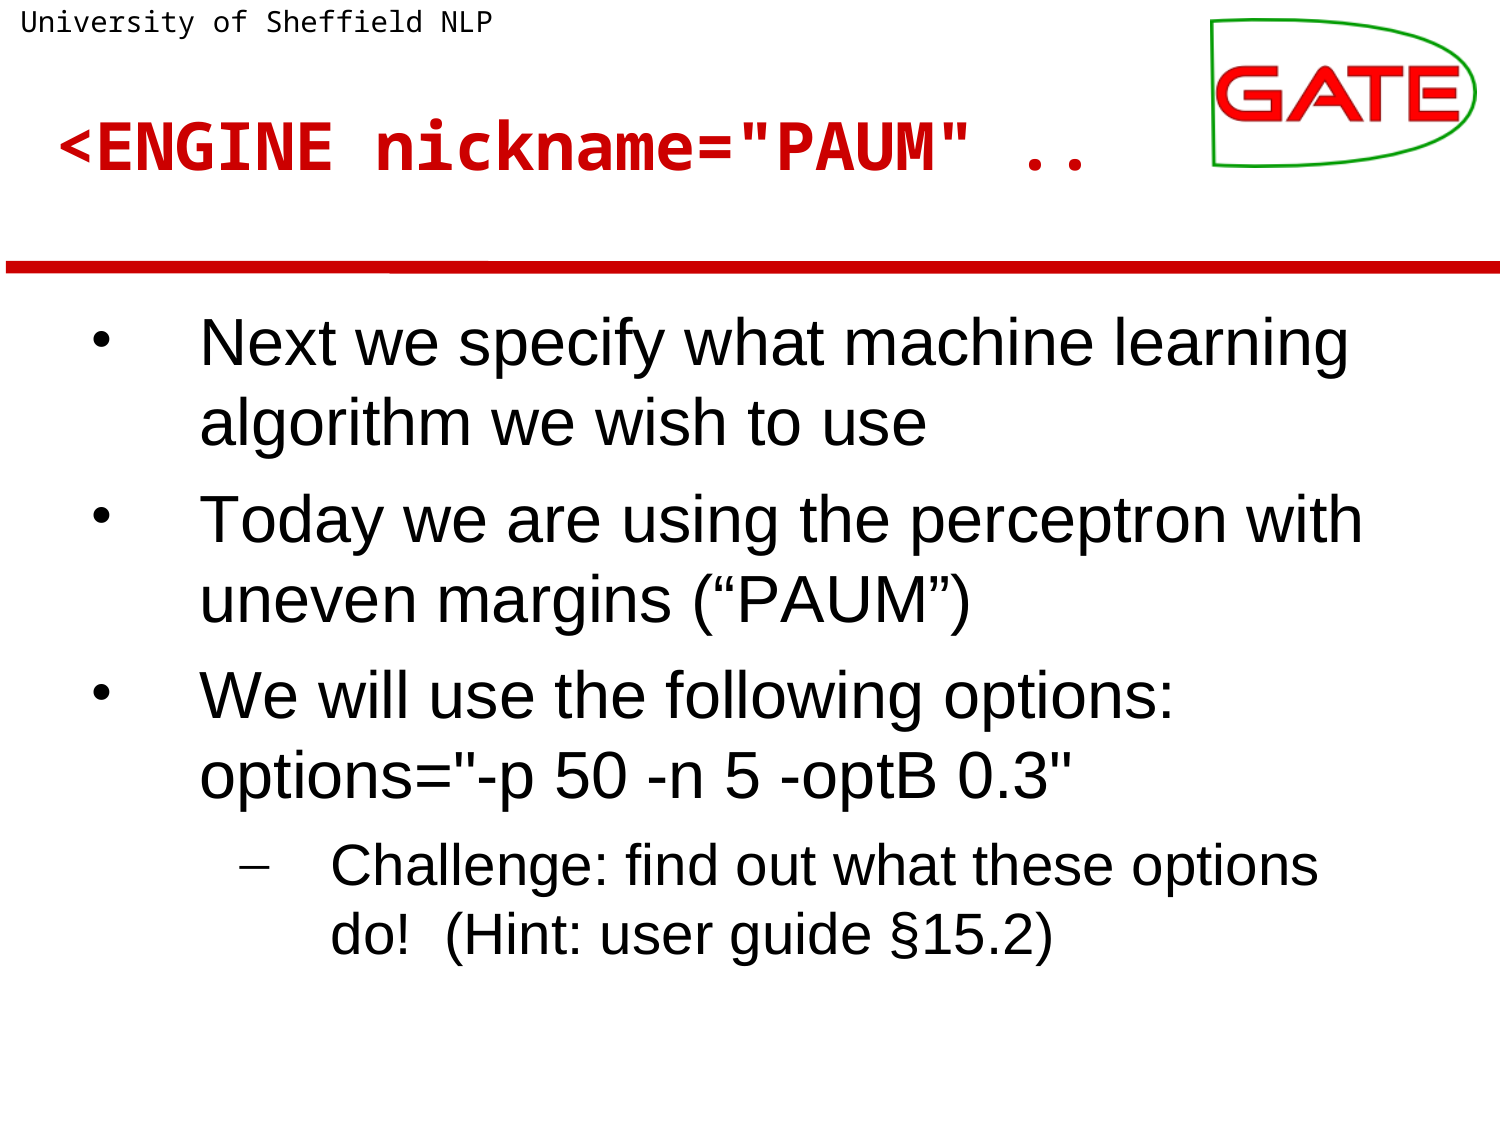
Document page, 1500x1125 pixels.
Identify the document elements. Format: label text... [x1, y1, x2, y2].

list Next we specify what machine learning algorithm we wish to use Today we are using the perceptron with uneven margins (“PAUM”) We will use the following options: options="-p 50 -n 5 -optB 0.3" Challenge: find out what these options do! (Hint: user guide §15.2) [75, 290, 1425, 1034]
title <ENGINE nickname="PAUM" .. [41, 37, 1391, 254]
picture [1210, 18, 1477, 168]
